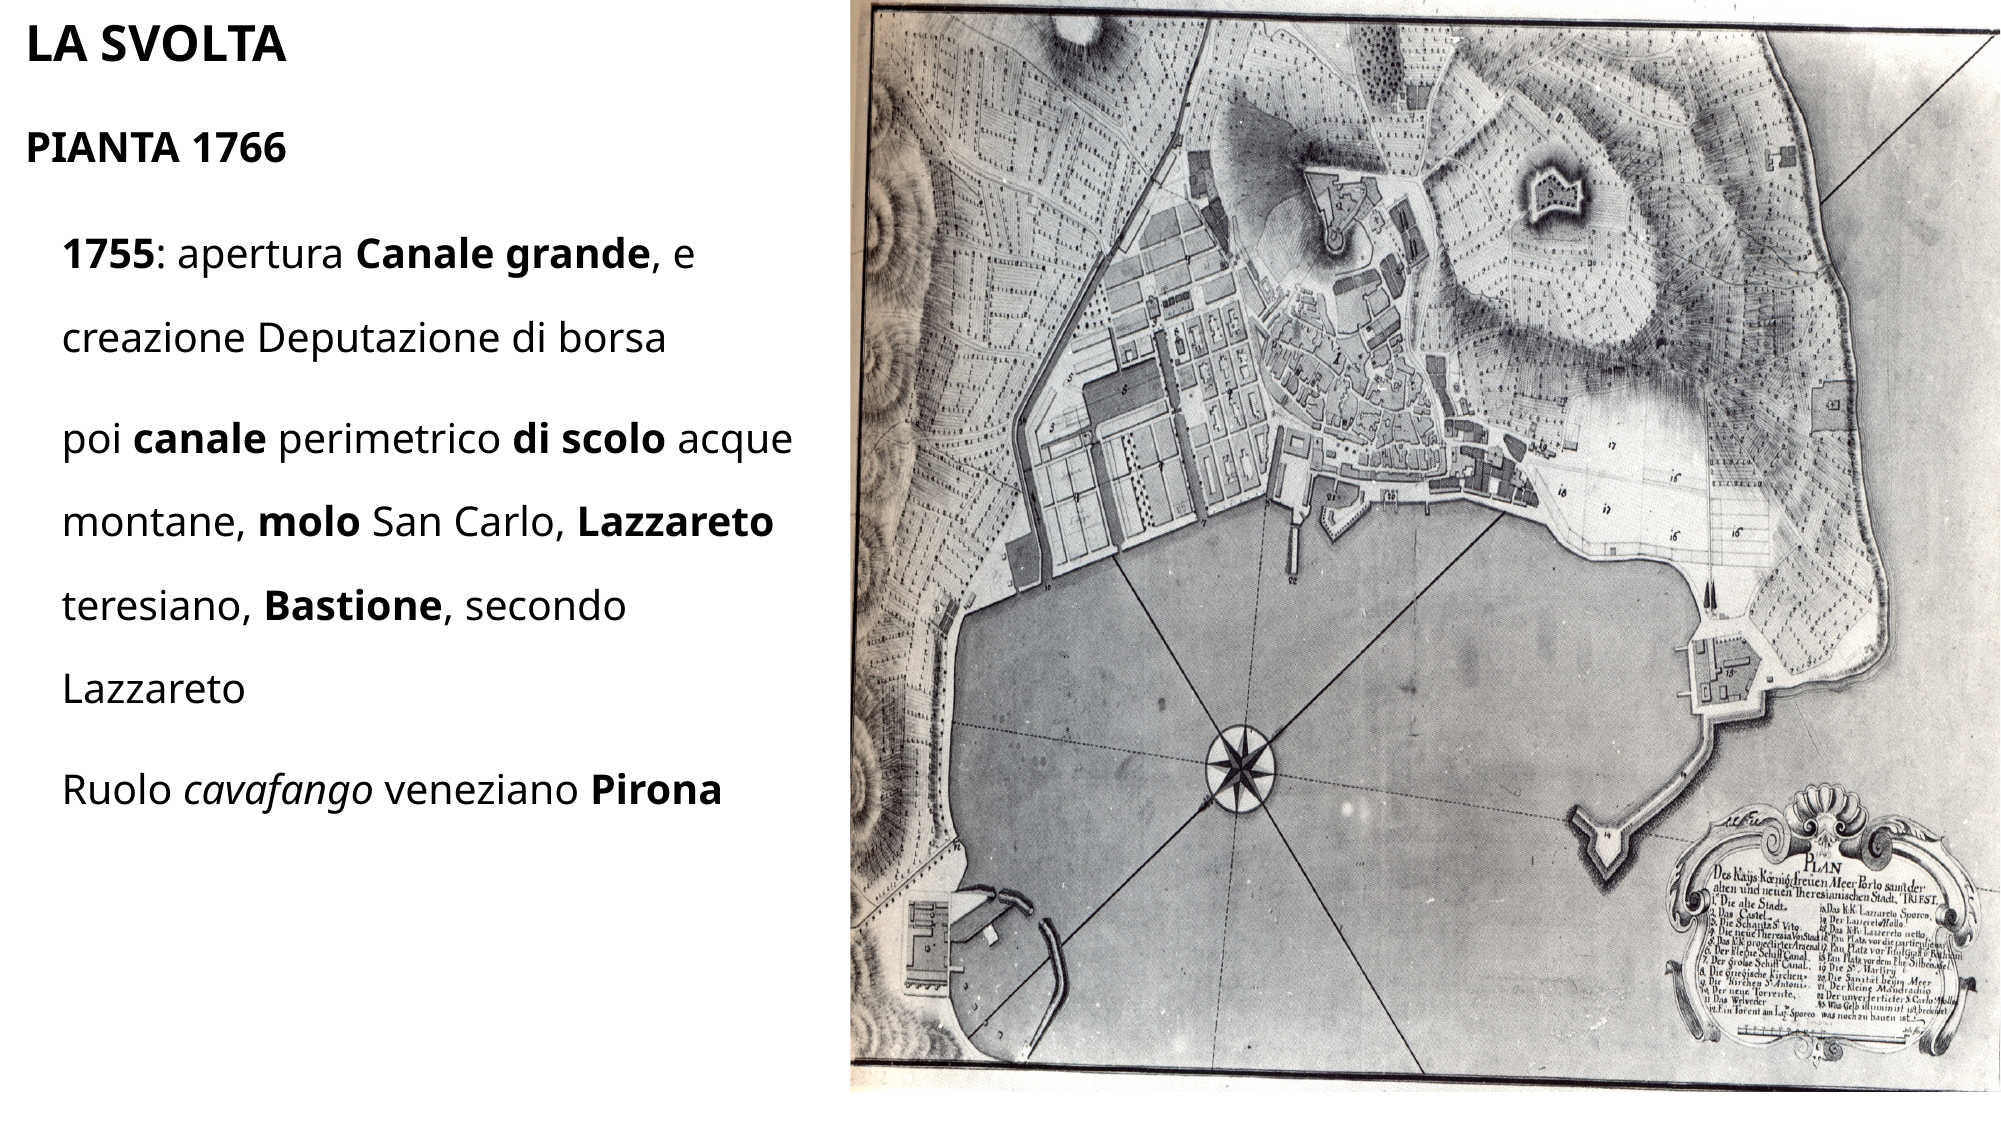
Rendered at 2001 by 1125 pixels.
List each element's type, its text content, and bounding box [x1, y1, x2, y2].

title LA SVOLTA PIANTA 1766 [10, 0, 835, 239]
picture [850, 0, 2000, 1093]
list 1755: apertura Canale grande, e creazione Deputazione di borsa poi canale perimetrico di scolo acque montane, molo San Carlo, Lazzareto teresiano, Bastione, secondo Lazzareto Ruolo cavafango veneziano Pirona [46, 120, 835, 1125]
